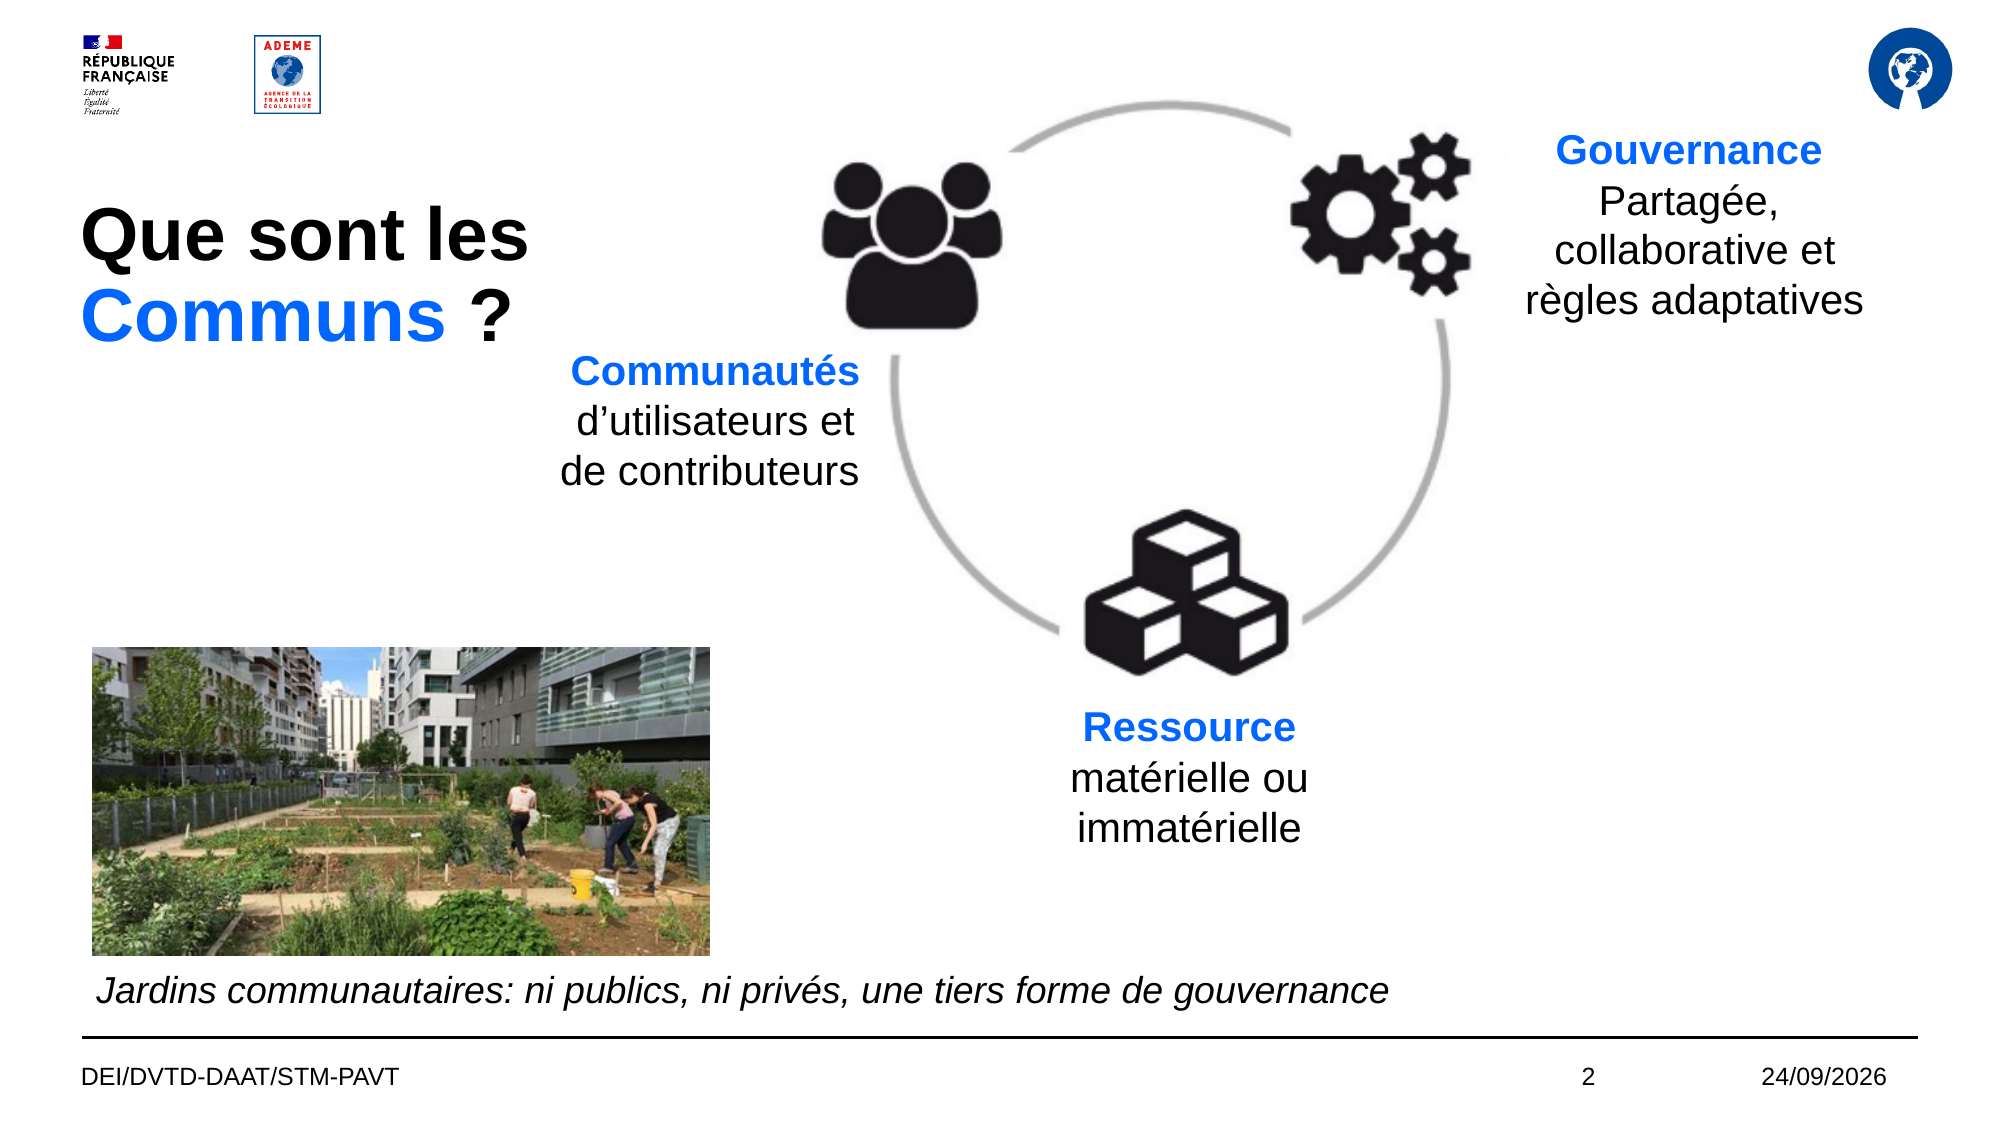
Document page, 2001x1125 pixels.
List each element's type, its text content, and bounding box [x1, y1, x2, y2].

title Que sont les Communs ? [65, 126, 612, 365]
text_box Communautés d’utilisateurs et de contributeurs [544, 336, 888, 554]
text_box 2 [1566, 1045, 1684, 1105]
text_box 16/11/2022 [1746, 1045, 1935, 1105]
text_box Gouvernance Partagée, collaborative et règles adaptatives [1505, 115, 1885, 434]
picture [1840, 0, 1987, 142]
text_box DEI/DVTD-DAAT/STM-PAVT [65, 1045, 737, 1105]
text_box Ressource matérielle ou immatérielle [938, 692, 1441, 958]
text_box Jardins communautaires: ni publics, ni privés, une tiers forme de gouvernance [81, 958, 1673, 1020]
picture [92, 78, 1800, 956]
